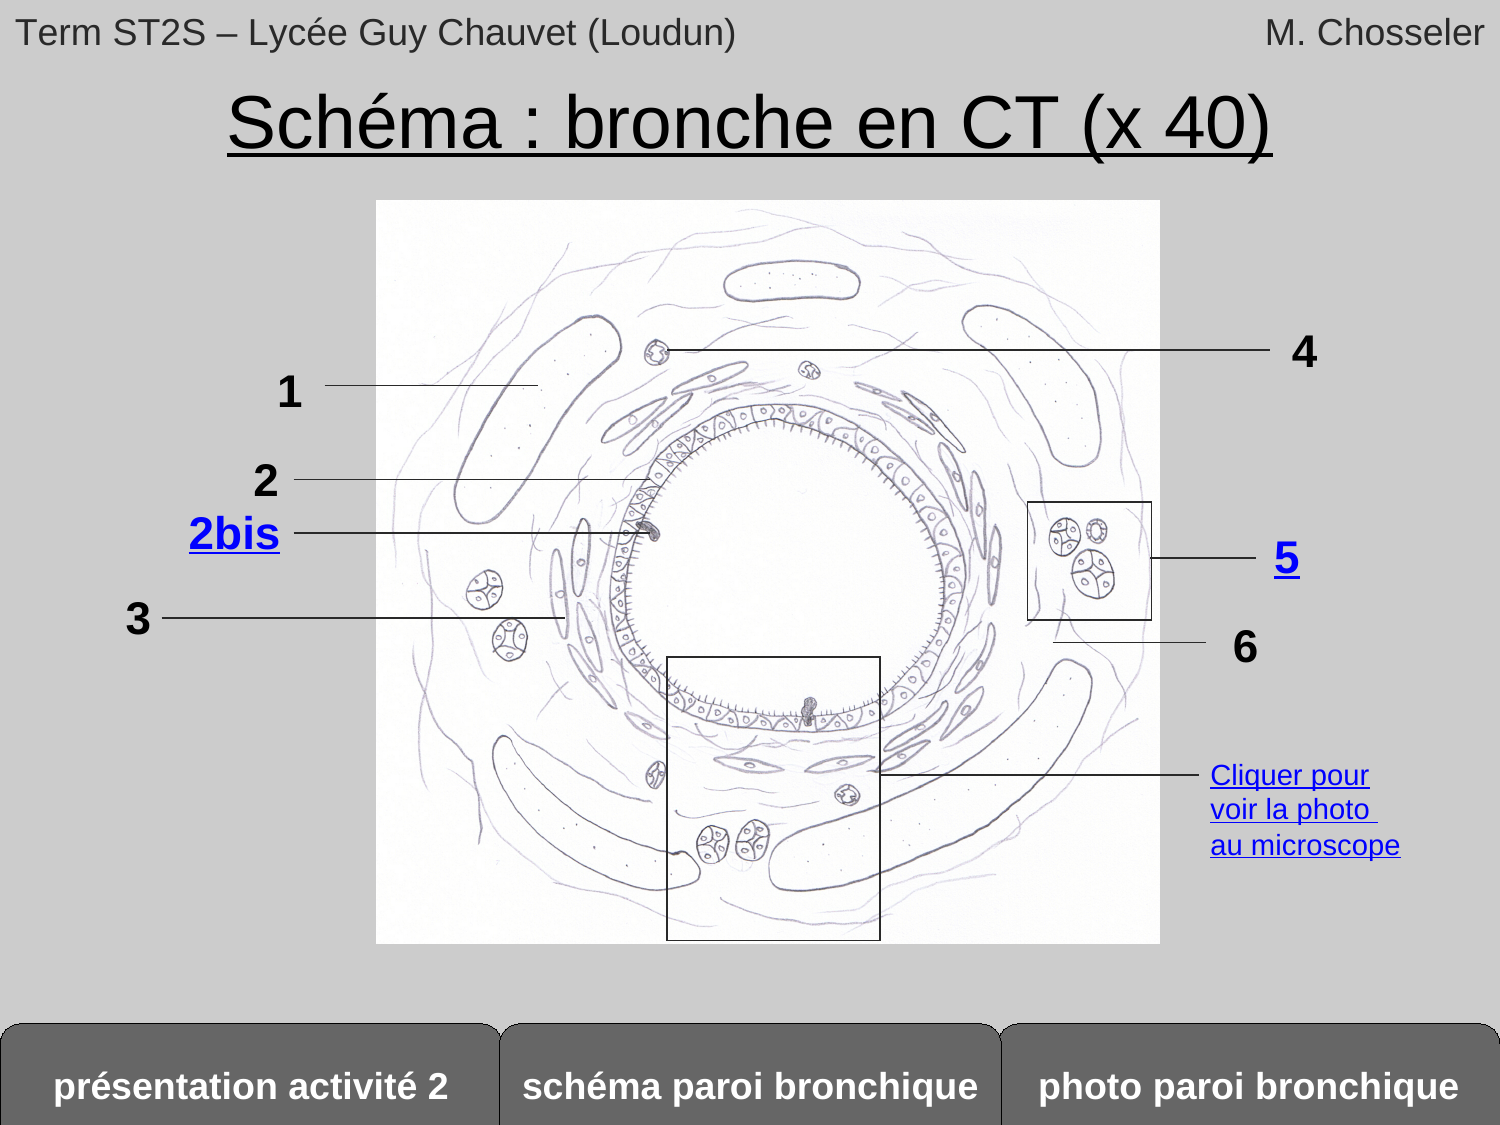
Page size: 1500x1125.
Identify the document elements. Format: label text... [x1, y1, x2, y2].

text_box 1 [236, 354, 344, 425]
text_box 5 [1233, 520, 1341, 591]
picture [376, 213, 1160, 944]
text_box 2 [212, 442, 320, 513]
text_box 4 [1251, 314, 1359, 384]
picture [668, 658, 879, 940]
text_box 2bis [160, 496, 309, 566]
title Schéma : bronche en CT (x 40) [0, 24, 1500, 213]
text_box 3 [84, 581, 192, 651]
picture [1028, 503, 1151, 619]
text_box 6 [1192, 609, 1300, 680]
text_box Cliquer pour voir la photo au microscope [1195, 748, 1462, 869]
